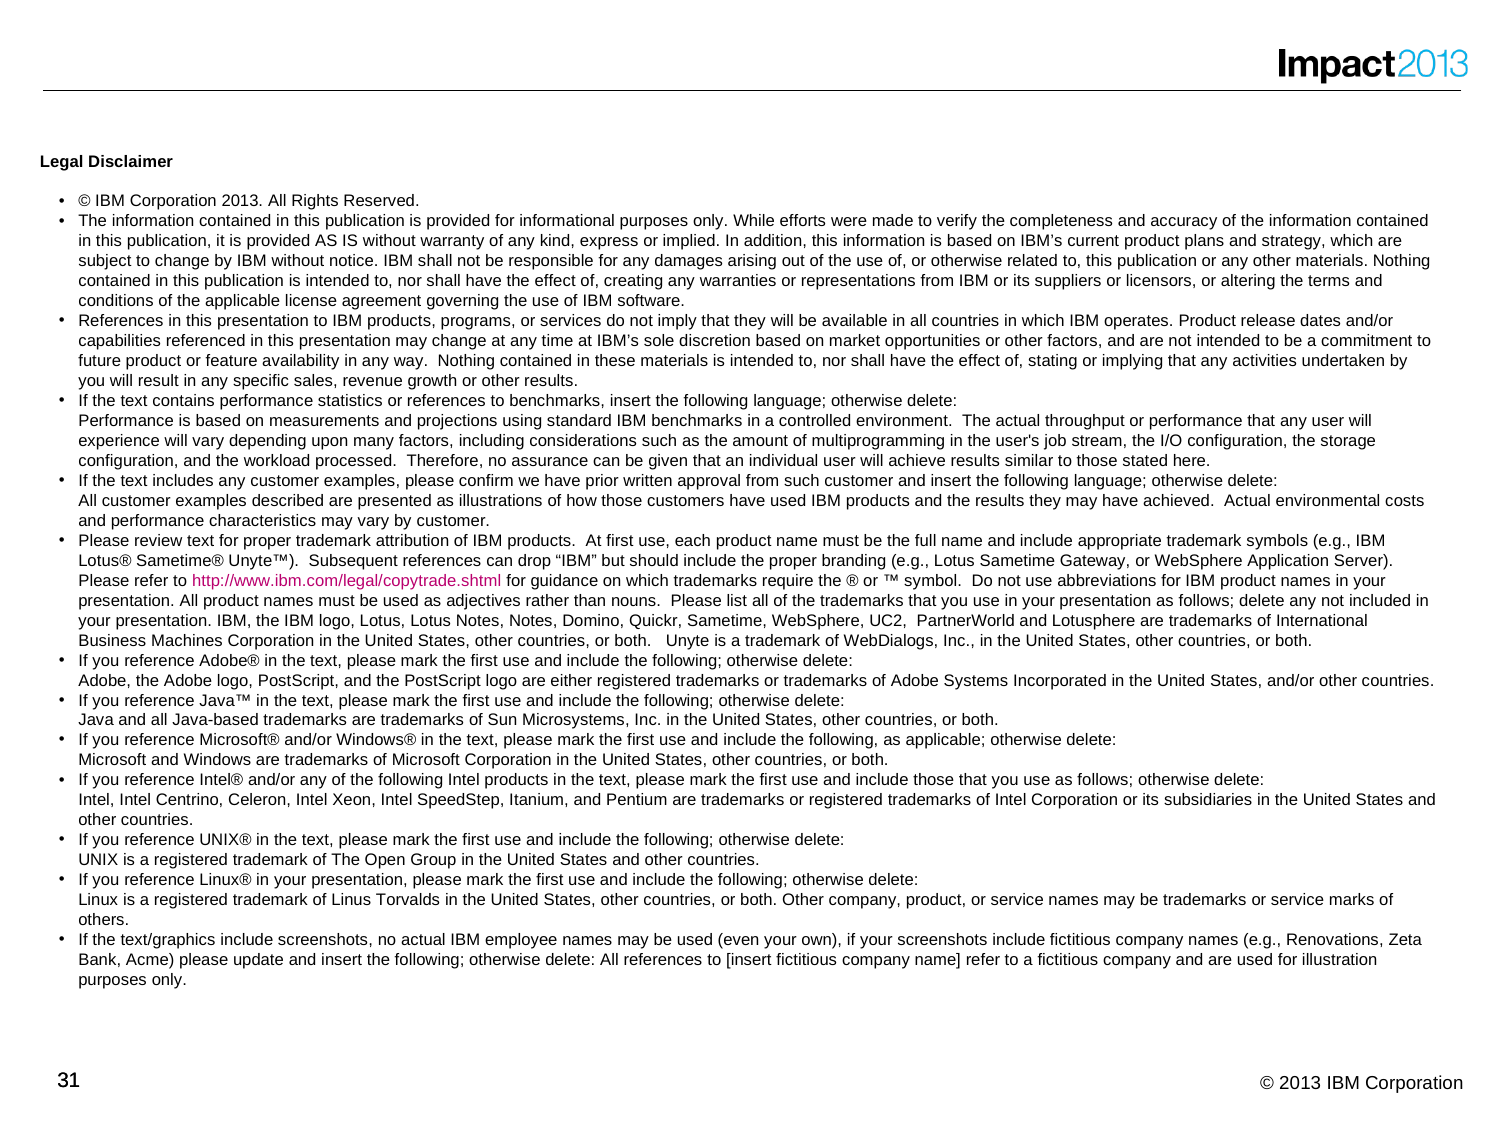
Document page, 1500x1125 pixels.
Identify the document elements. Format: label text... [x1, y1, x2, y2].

picture [1279, 49, 1468, 84]
picture [1420, 52, 1432, 74]
text_box Legal Disclaimer © IBM Corporation 2013. All Rights Reserved. The information contained in this publication is provided for informational purposes only. While efforts were made to verify the completeness and accuracy of the information contained in this publication, it is provided AS IS without warranty of any kind, express or implied. In addition, this information is based on IBM’s current product plans and strategy, which are subject to change by IBM without notice. IBM shall not be responsible for any damages arising out of the use of, or otherwise related to, this publication or any other materials. Nothing contained in this publication is intended to, nor shall have the effect of, creating any warranties or representations from IBM or its suppliers or licensors, or altering the terms and conditions of the applicable license agreement governing the use of IBM software. References in this presentation to IBM products, programs, or services do not imply that they will be available in all countries in which IBM operates. Product release dates and/or capabilities referenced in this presentation may change at any time at IBM’s sole discretion based on market opportunities or other factors, and are not intended to be a commitment to future product or feature availability in any way. Nothing contained in these materials is intended to, nor shall have the effect of, stating or implying that any activities undertaken by you will result in any specific sales, revenue growth or other results. If the text contains performance statistics or references to benchmarks, insert the following language; otherwise delete: Performance is based on measurements and projections using standard IBM benchmarks in a controlled environment. The actual throughput or performance that any user will experience will vary depending upon many factors, including considerations such as the amount of multiprogramming in the user's job stream, the I/O configuration, the storage configuration, and the workload processed. Therefore, no assurance can be given that an individual user will achieve results similar to those stated here. If the text includes any customer examples, please confirm we have prior written approval from such customer and insert the following language; otherwise delete: All customer examples described are presented as illustrations of how those customers have used IBM products and the results they may have achieved. Actual environmental costs and performance characteristics may vary by customer. Please review text for proper trademark attribution of IBM products. At first use, each product name must be the full name and include appropriate trademark symbols (e.g., IBM Lotus® Sametime® Unyte™). Subsequent references can drop “IBM” but should include the proper branding (e.g., Lotus Sametime Gateway, or WebSphere Application Server). Please refer to http://www.ibm.com/legal/copytrade.shtml for guidance on which trademarks require the ® or ™ symbol. Do not use abbreviations for IBM product names in your presentation. All product names must be used as adjectives rather than nouns. Please list all of the trademarks that you use in your presentation as follows; delete any not included in your presentation. IBM, the IBM logo, Lotus, Lotus Notes, Notes, Domino, Quickr, Sametime, WebSphere, UC2, PartnerWorld and Lotusphere are trademarks of International Business Machines Corporation in the United States, other countries, or both. Unyte is a trademark of WebDialogs, Inc., in the United States, other countries, or both. If you reference Adobe® in the text, please mark the first use and include the following; otherwise delete: Adobe, the Adobe logo, PostScript, and the PostScript logo are either registered trademarks or trademarks of Adobe Systems Incorporated in the United States, and/or other countries. If you reference Java™ in the text, please mark the first use and include the following; otherwise delete: Java and all Java-based trademarks are trademarks of Sun Microsystems, Inc. in the United States, other countries, or both. If you reference Microsoft® and/or Windows® in the text, please mark the first use and include the following, as applicable; otherwise delete: Microsoft and Windows are trademarks of Microsoft Corporation in the United States, other countries, or both. If you reference Intel® and/or any of the following Intel products in the text, please mark the first use and include those that you use as follows; otherwise delete: Intel, Intel Centrino, Celeron, Intel Xeon, Intel SpeedStep, Itanium, and Pentium are trademarks or registered trademarks of Intel Corporation or its subsidiaries in the United States and other countries. If you reference UNIX® in the text, please mark the first use and include the following; otherwise delete: UNIX is a registered trademark of The Open Group in the United States and other countries. If you reference Linux® in your presentation, please mark the first use and include the following; otherwise delete: Linux is a registered trademark of Linus Torvalds in the United States, other countries, or both. Other company, product, or service names may be trademarks or service marks of others. If the text/graphics include screenshots, no actual IBM employee names may be used (even your own), if your screenshots include fictitious company names (e.g., Renovations, Zeta Bank, Acme) please update and insert the following; otherwise delete: All references to [insert fictitious company name] refer to a fictitious company and are used for illustration purposes only. [25, 142, 1457, 1021]
